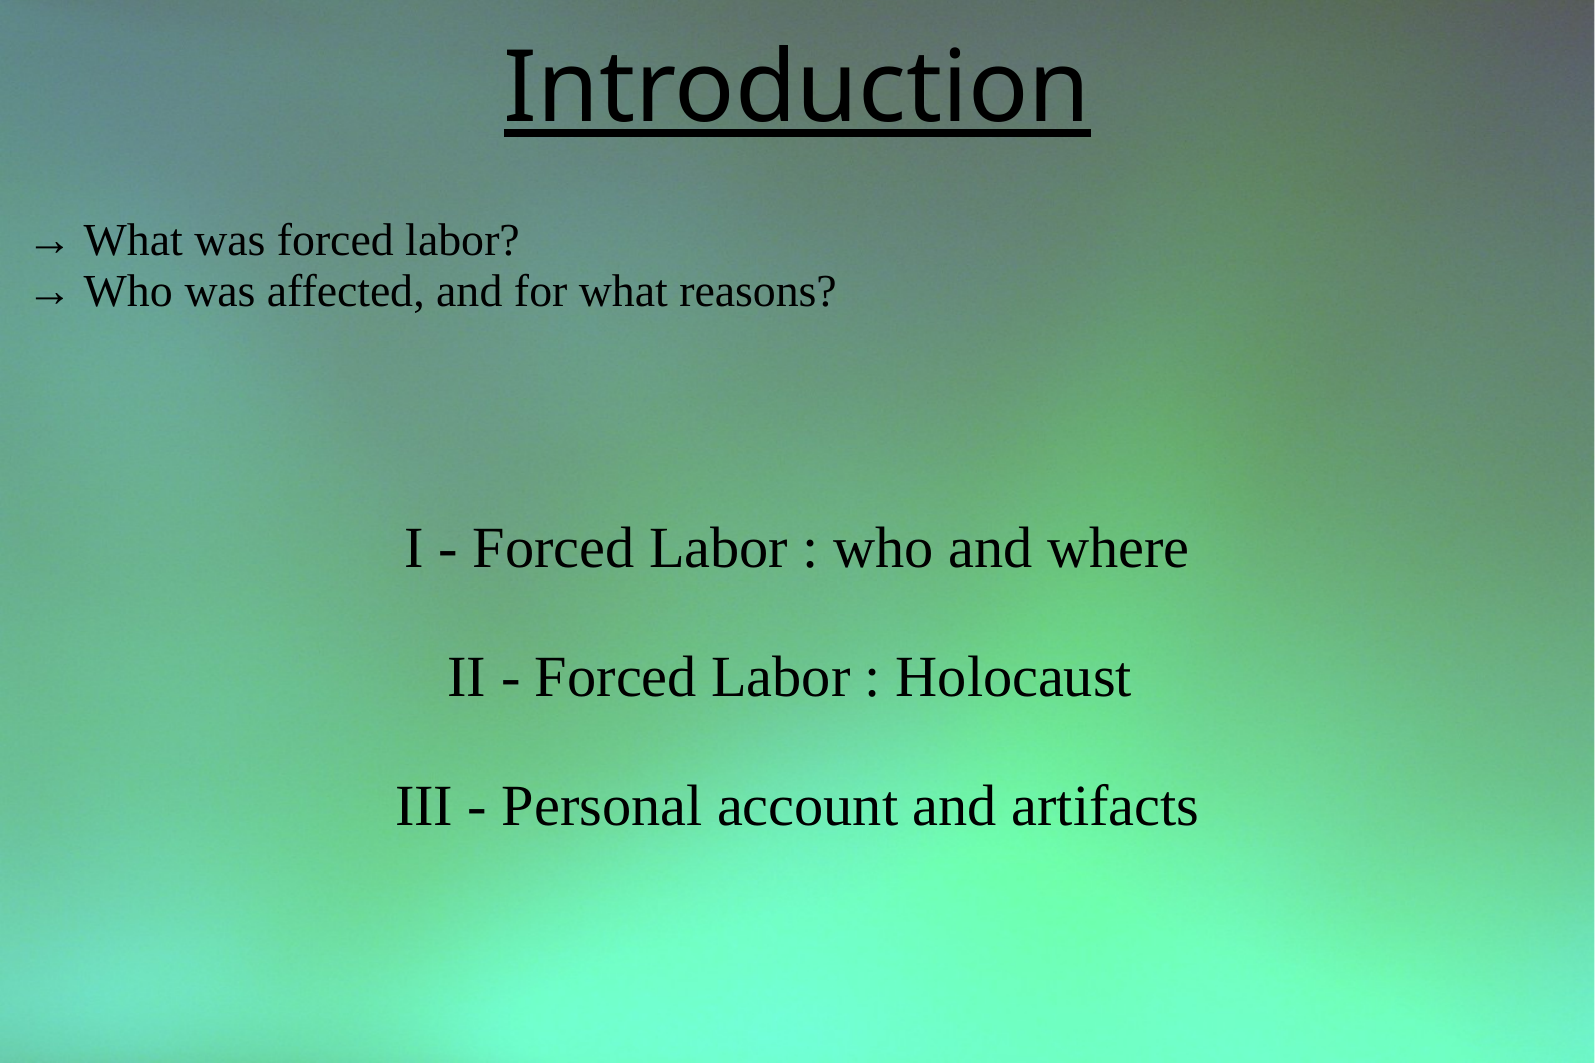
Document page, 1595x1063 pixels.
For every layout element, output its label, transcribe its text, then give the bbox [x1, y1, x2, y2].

text_box I - Forced Labor : who and where II - Forced Labor : Holocaust III - Personal account and artifacts [0, 507, 1595, 1063]
text_box → What was forced labor? → Who was affected, and for what reasons? [11, 207, 1004, 325]
picture [0, 166, 1595, 507]
title Introduction [0, 0, 1595, 166]
